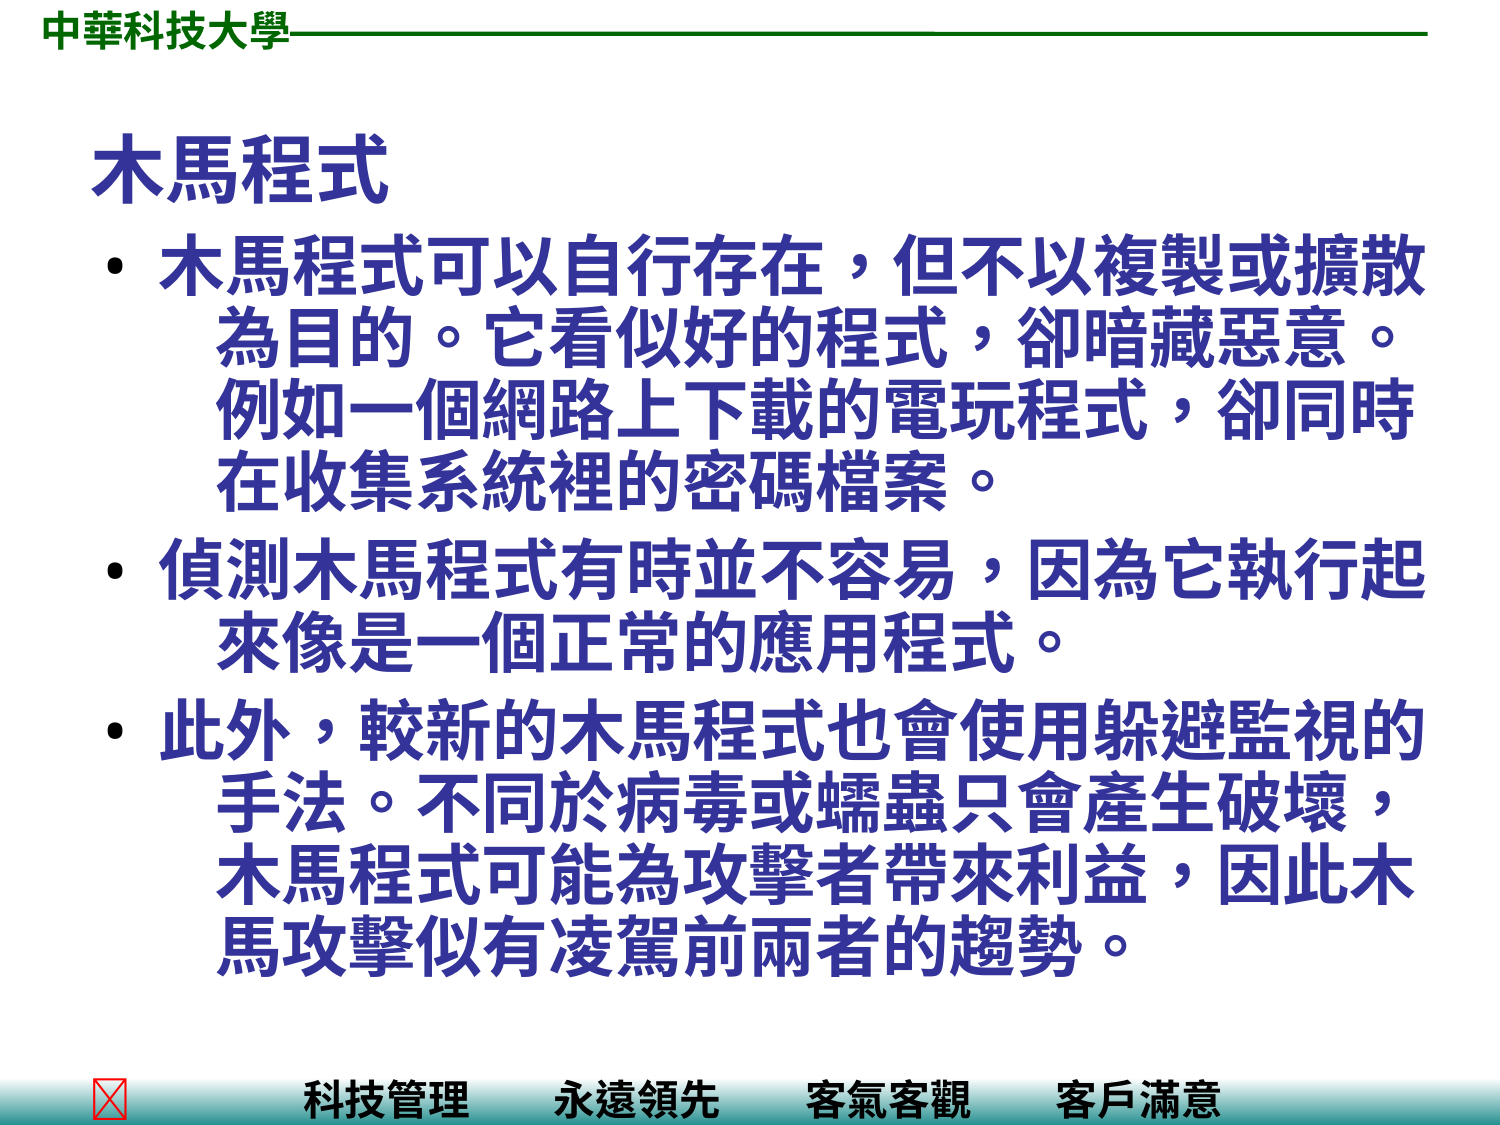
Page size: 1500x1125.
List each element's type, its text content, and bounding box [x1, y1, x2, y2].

text_box 木馬程式 [75, 125, 688, 221]
list 木馬程式可以自行存在，但不以複製或擴散為目的。它看似好的程式，卻暗藏惡意。例如一個網路上下載的電玩程式，卻同時在收集系統裡的密碼檔案。 偵測木馬程式有時並不容易，因為它執行起來像是一個正常的應用程式。 此外，較新的木馬程式也會使用躲避監視的手法。不同於病毒或蠕蟲只會產生破壞，木馬程式可能為攻擊者帶來利益，因此木馬攻擊似有凌駕前兩者的趨勢。 [87, 224, 1451, 1063]
